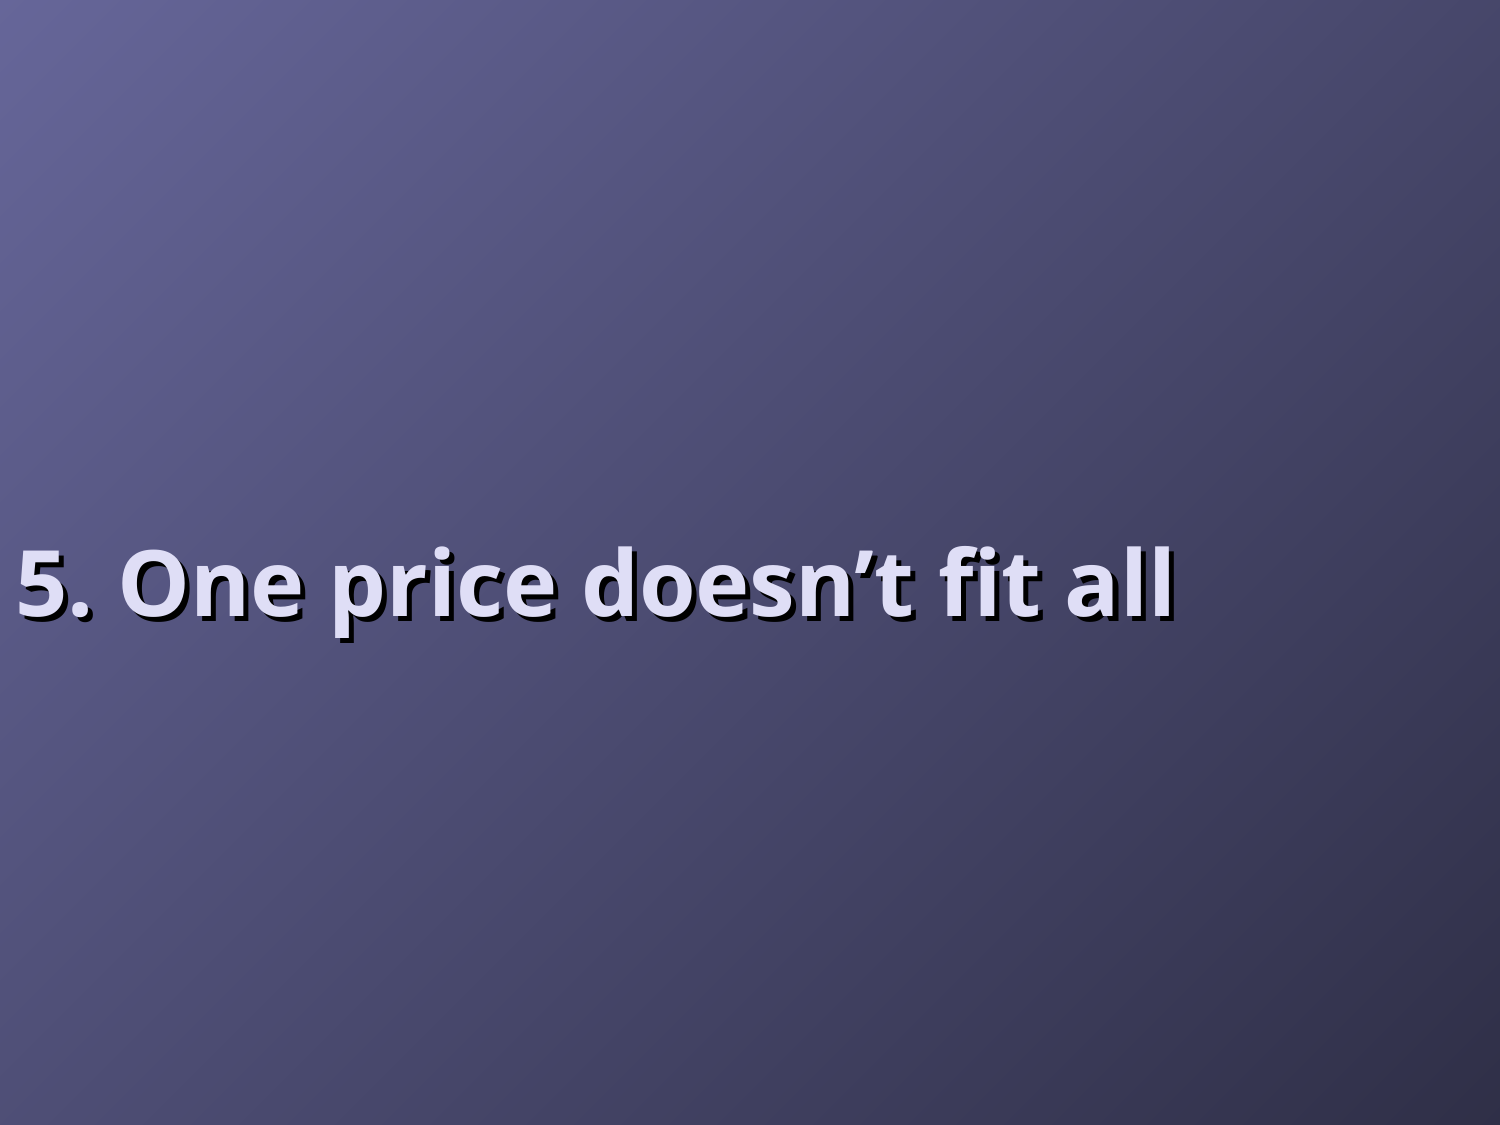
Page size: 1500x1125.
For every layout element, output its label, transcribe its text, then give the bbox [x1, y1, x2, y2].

title 5. One price doesn’t fit all [0, 487, 1500, 676]
